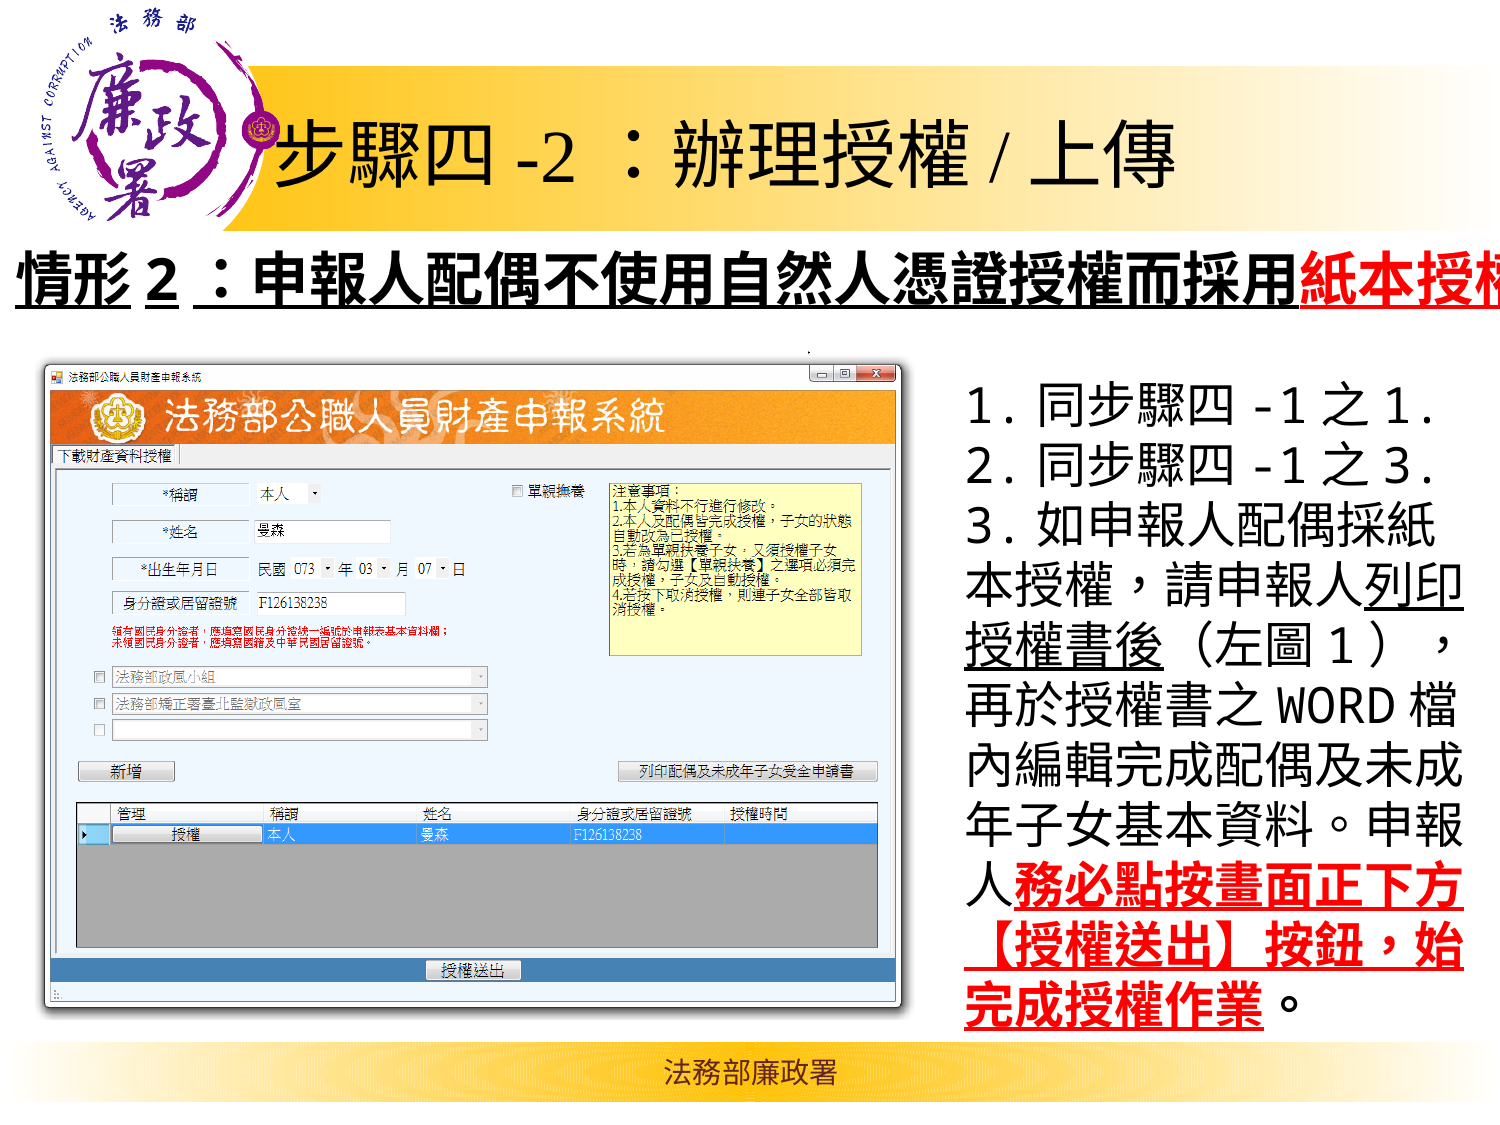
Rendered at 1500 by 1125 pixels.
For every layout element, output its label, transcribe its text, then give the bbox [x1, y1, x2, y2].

text_box 1.同步驟四-1之1. 2.同步驟四-1之3. 3.如申報人配偶採紙本授權，請申報人列印授權書後（左圖1），再於授權書之WORD檔內編輯完成配偶及未成年子女基本資料。申報人務必點按畫面正下方【授權送出】按鈕，始完成授權作業。 [949, 365, 1500, 1041]
text_box 情形2：申報人配偶不使用自然人憑證授權而採用紙本授權 [0, 234, 1500, 391]
title 步驟四-2：辦理授權/上傳 [257, 70, 1426, 234]
text_box 法務部廉政署 [513, 1046, 989, 1107]
picture [35, 351, 915, 1020]
